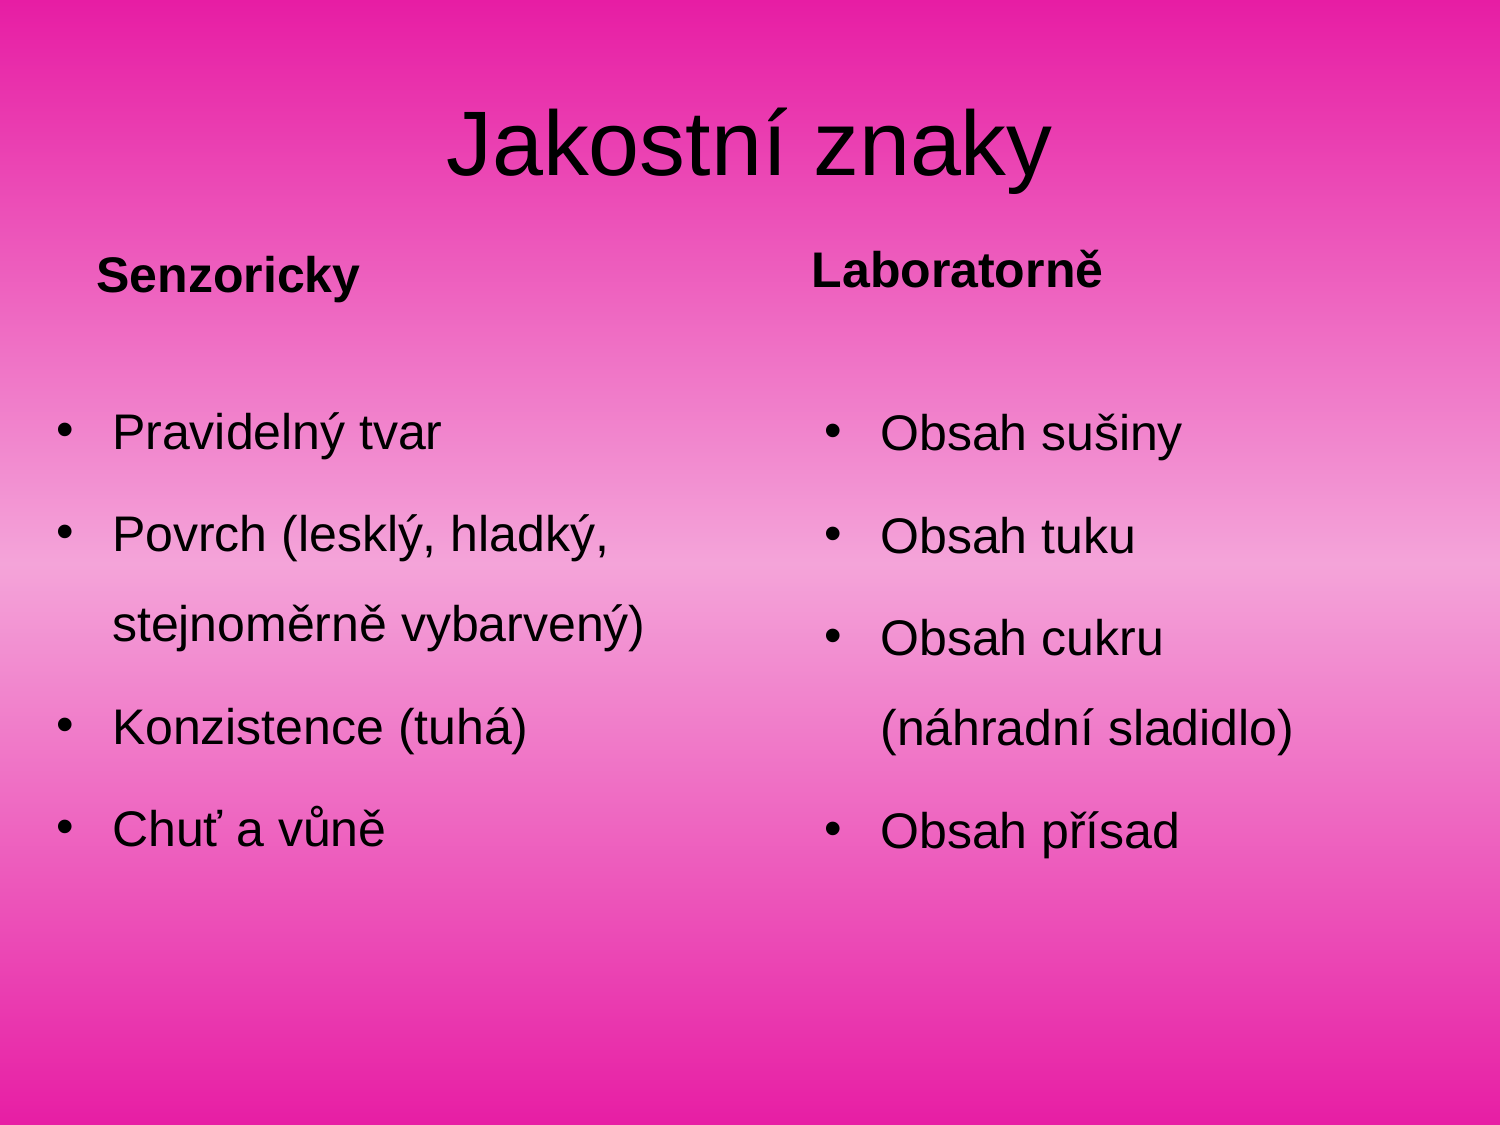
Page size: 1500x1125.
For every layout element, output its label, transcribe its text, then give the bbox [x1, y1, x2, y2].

list Senzoricky [81, 222, 745, 310]
list Pravidelný tvar Povrch (lesklý, hladký, stejnoměrně vybarvený) Konzistence (tuhá) Chuť a vůně [41, 361, 774, 1090]
title Jakostní znaky [75, 45, 1426, 233]
list Obsah sušiny Obsah tuku Obsah cukru (náhradní sladidlo) Obsah přísad [809, 363, 1396, 1065]
list Laboratorně [796, 210, 1348, 305]
